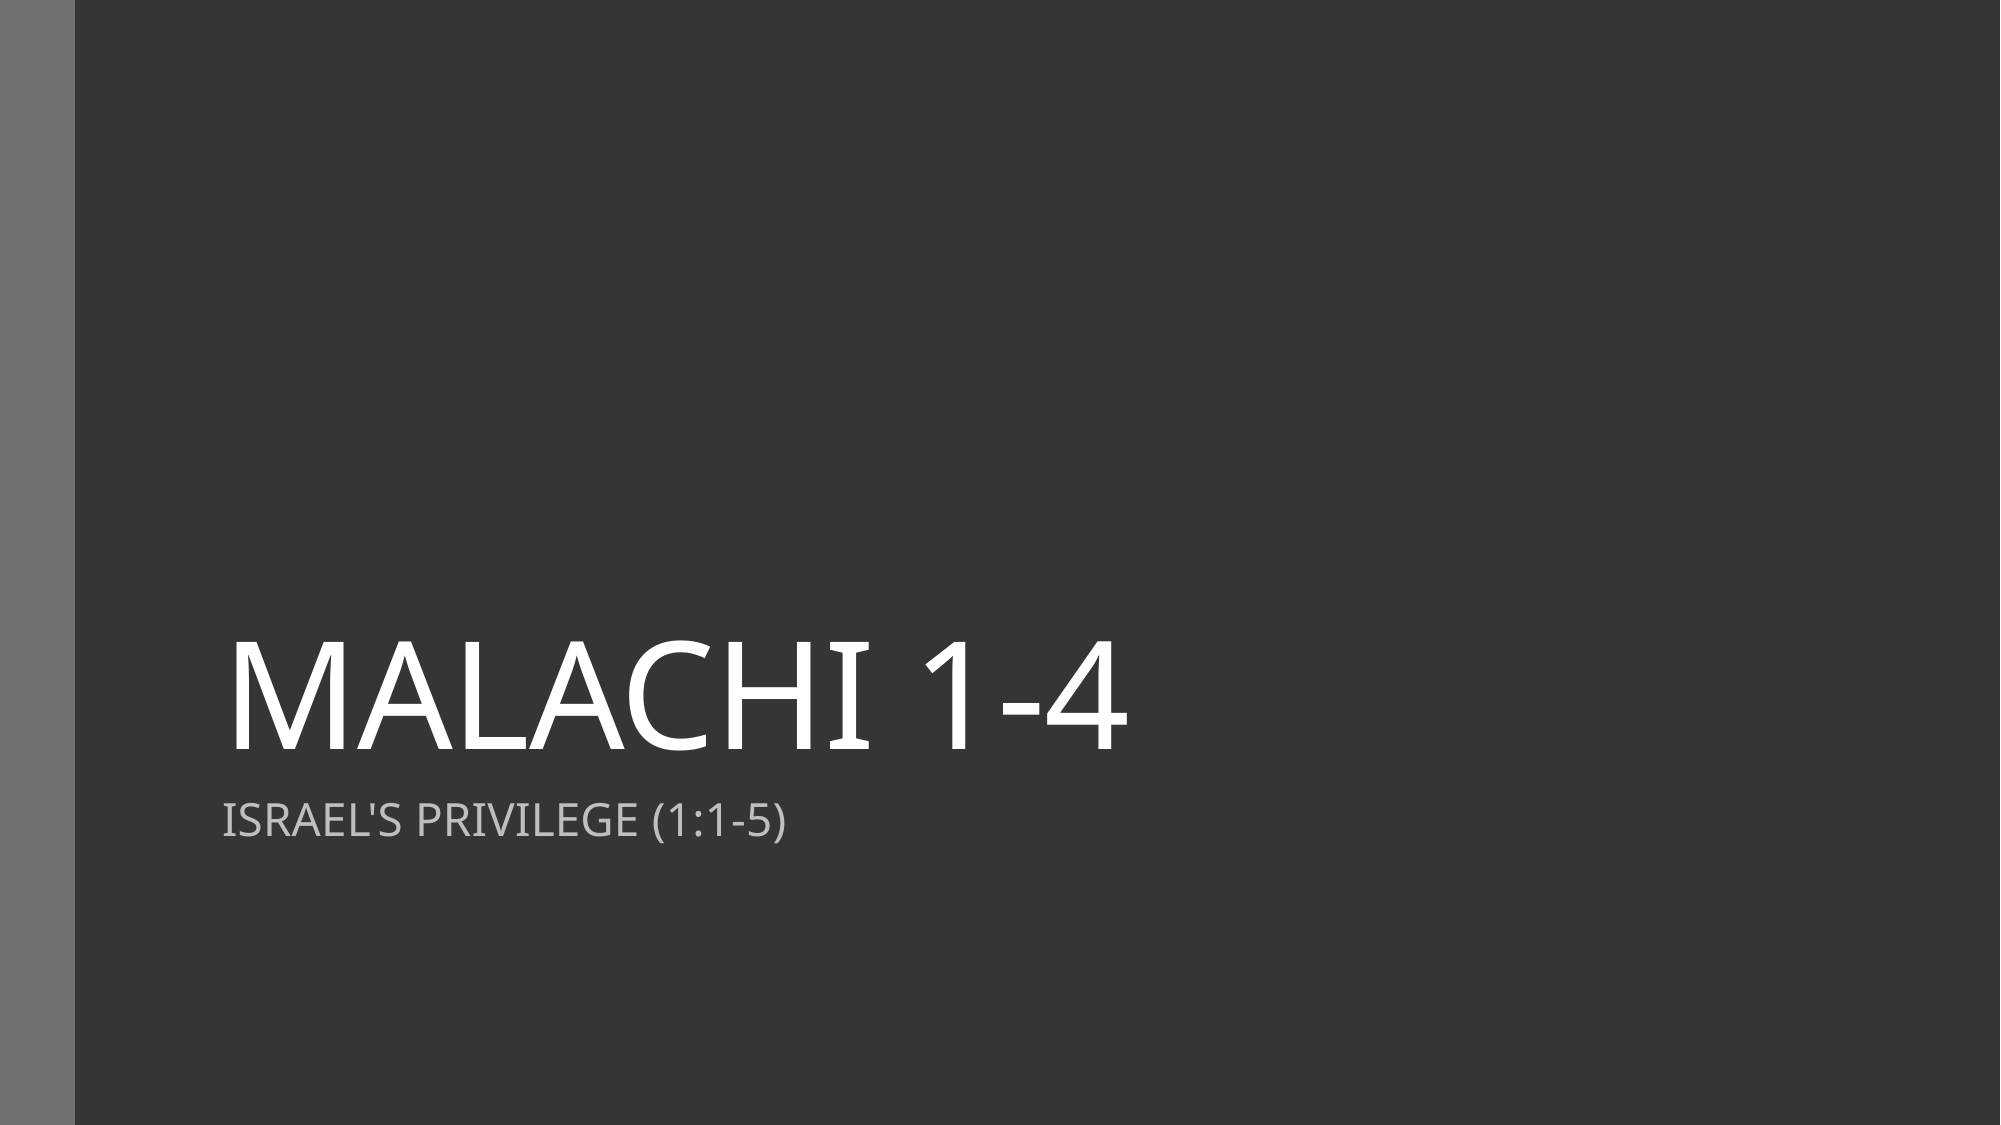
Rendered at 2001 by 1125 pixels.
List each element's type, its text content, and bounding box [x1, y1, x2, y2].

title MALACHI 1-4 [206, 124, 1752, 787]
subtitle ISRAEL'S PRIVILEGE (1:1-5) [206, 787, 1752, 1066]
